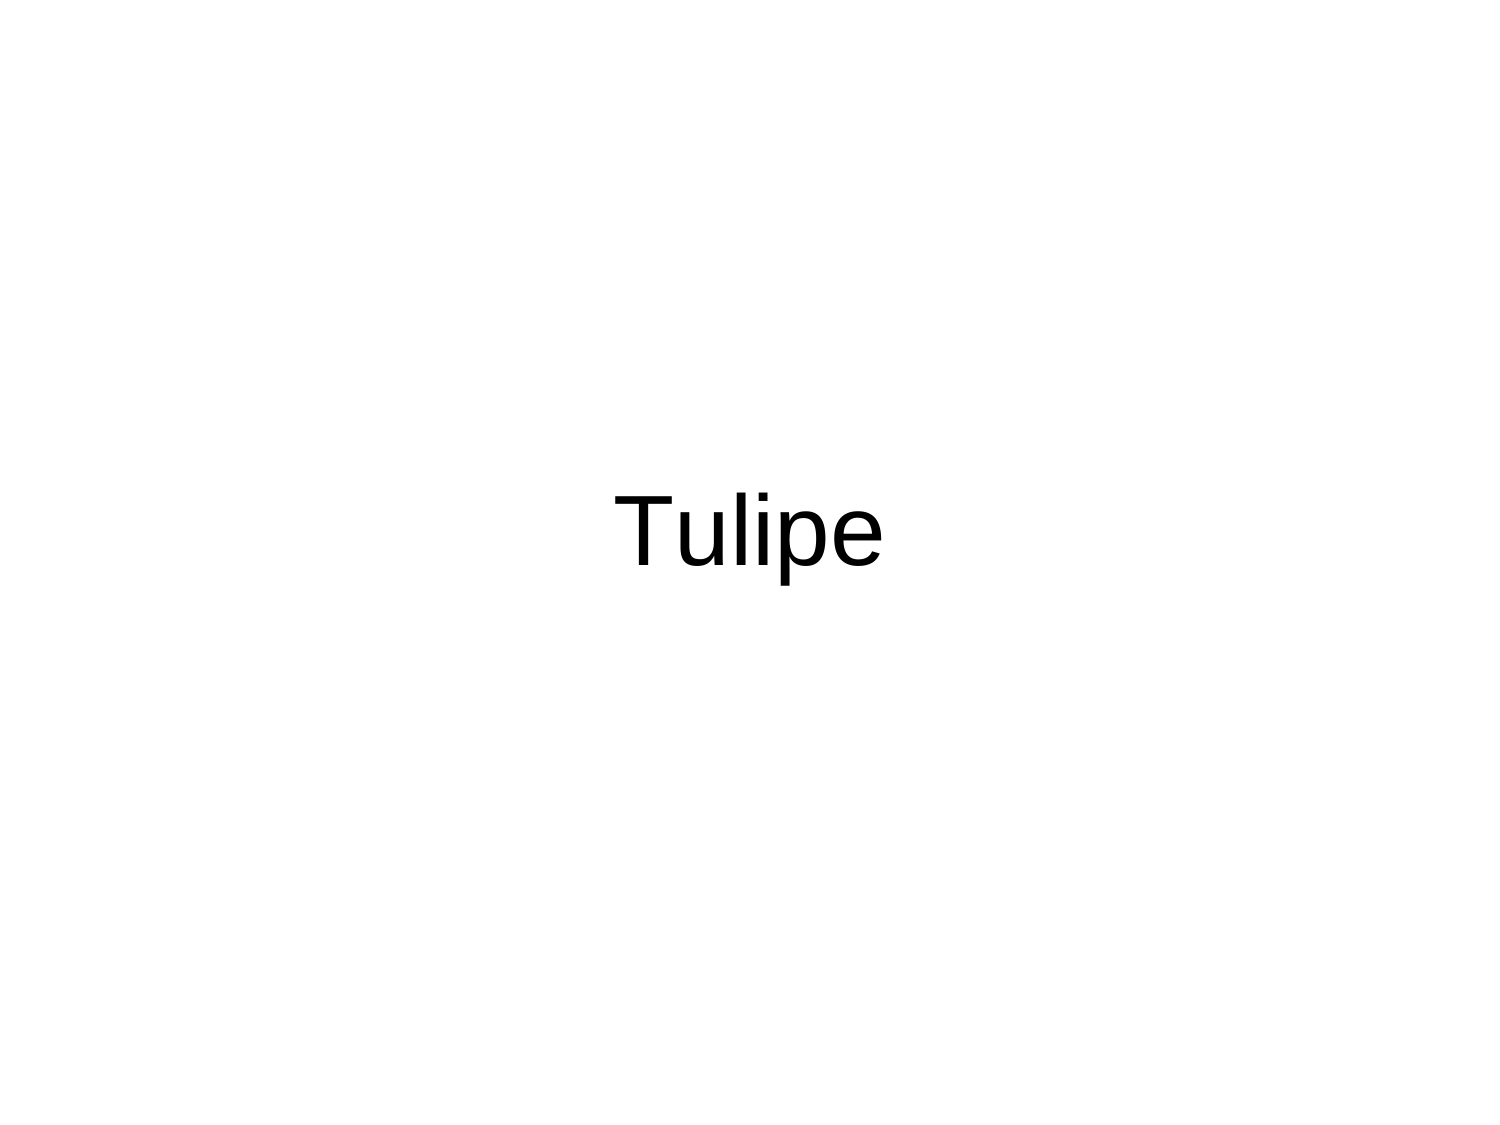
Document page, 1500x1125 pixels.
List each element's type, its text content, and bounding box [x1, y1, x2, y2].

title Tulipe [112, 437, 1388, 625]
